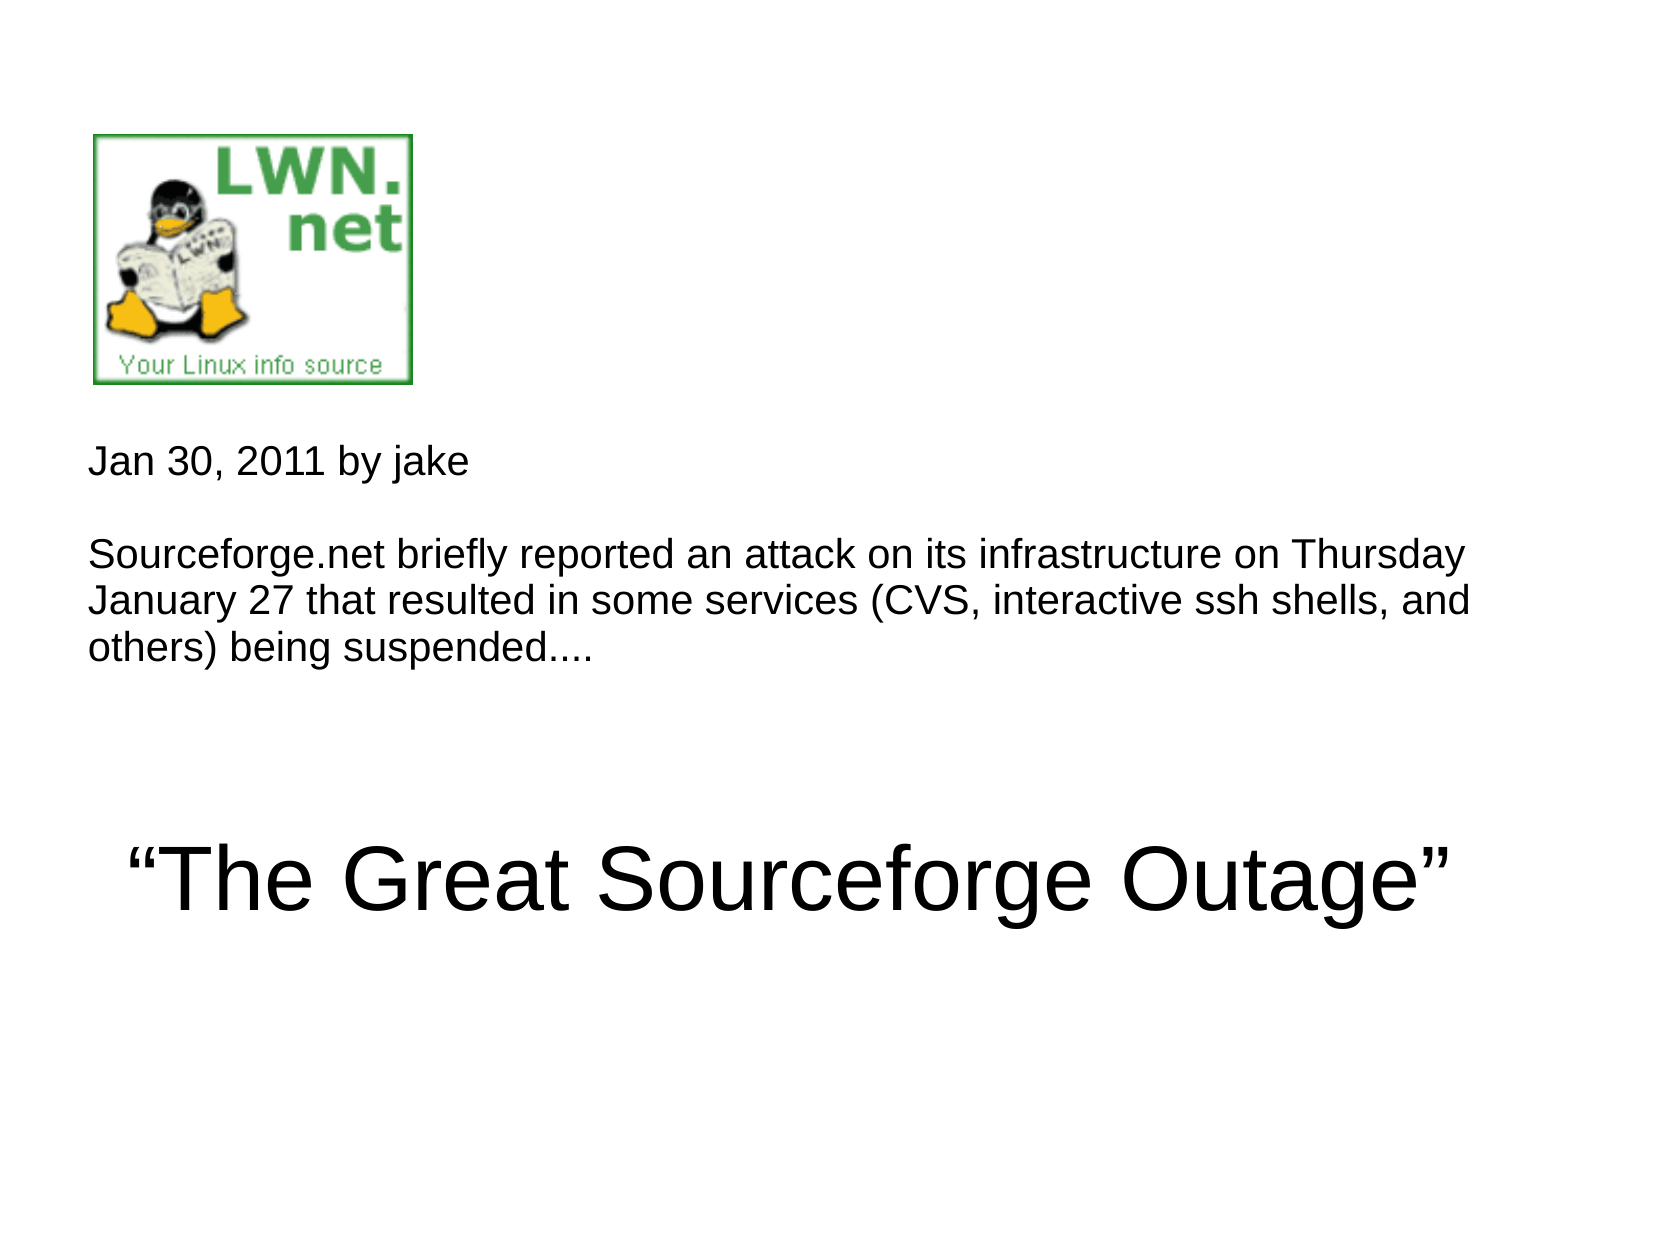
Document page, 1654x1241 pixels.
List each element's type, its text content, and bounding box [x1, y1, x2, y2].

text_box “The Great Sourceforge Outage” [112, 820, 1467, 941]
picture [93, 134, 413, 385]
text_box Jan 30, 2011 by jake Sourceforge.net briefly reported an attack on its infrastructure on Thursday January 27 that resulted in some services (CVS, interactive ssh shells, and others) being suspended.... [73, 430, 1569, 1050]
